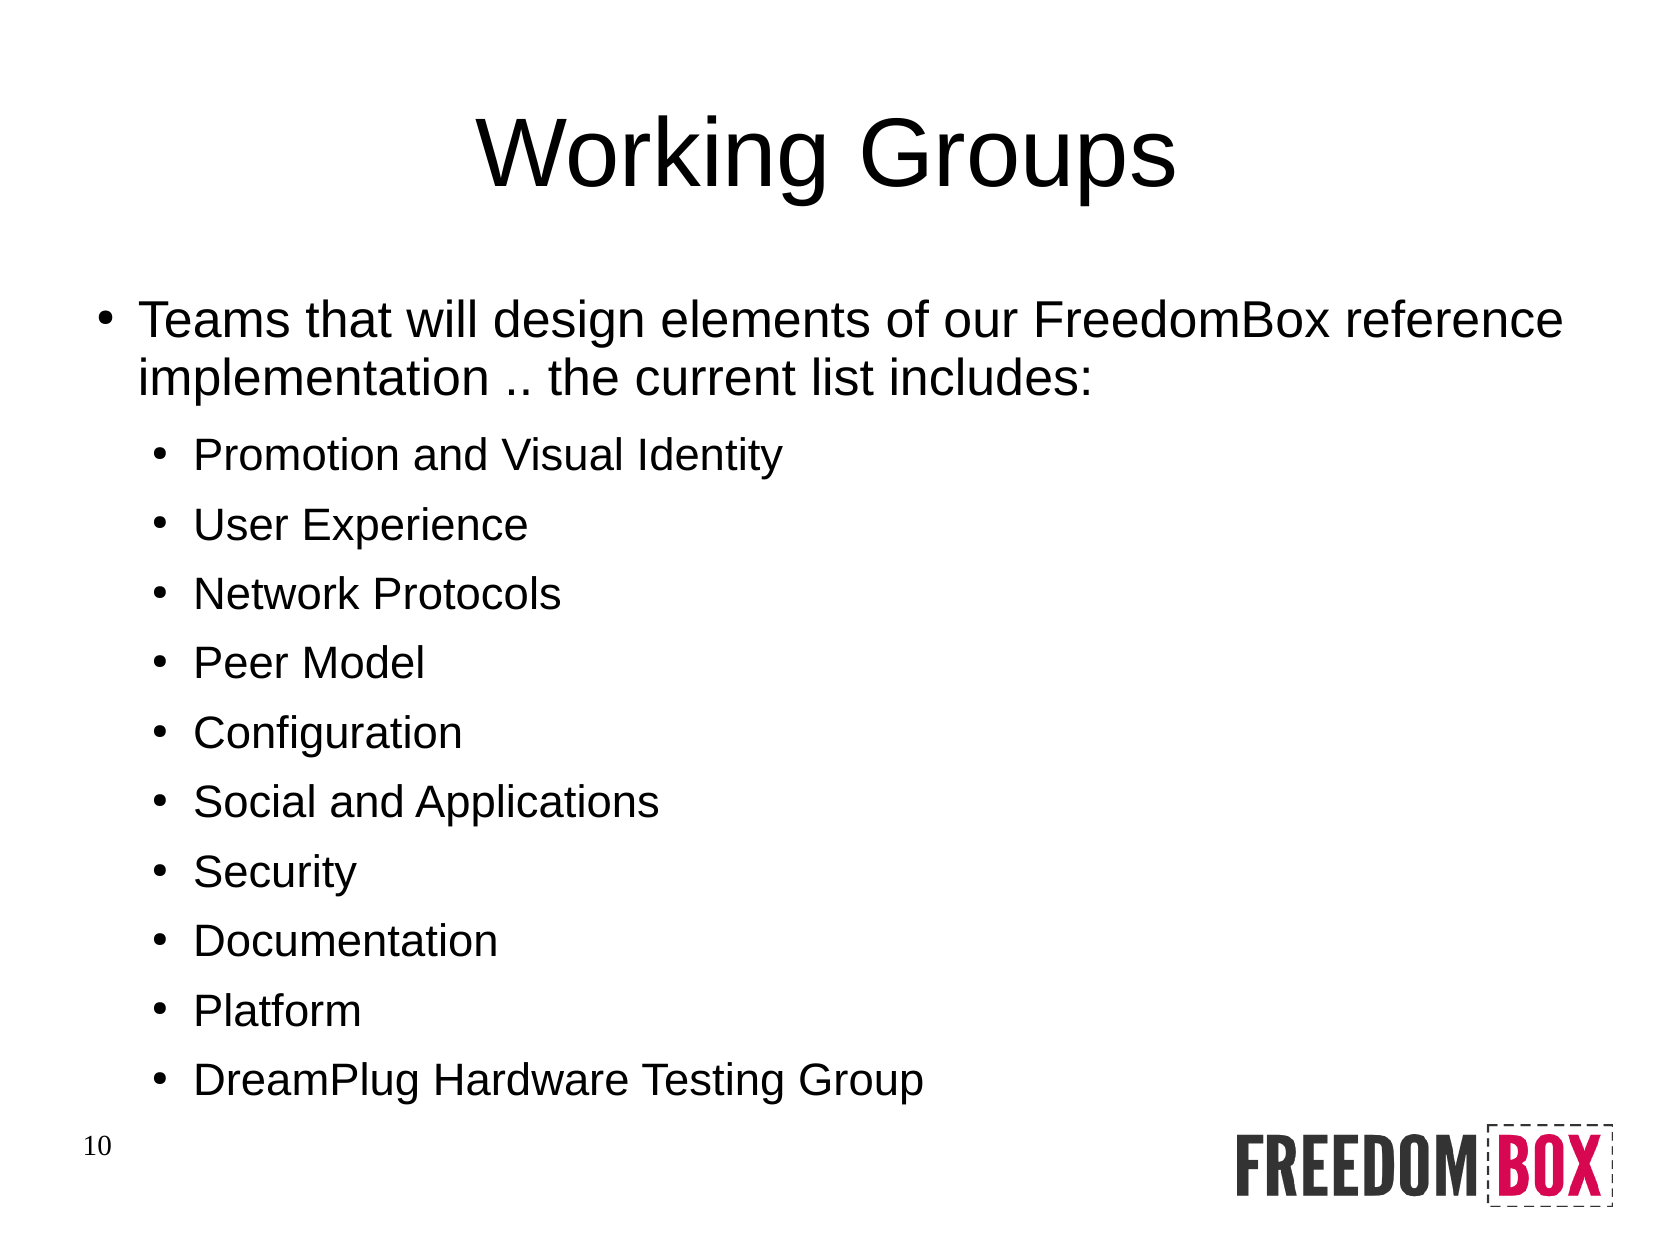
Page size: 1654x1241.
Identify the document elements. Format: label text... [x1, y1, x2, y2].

title Working Groups [82, 49, 1571, 257]
list Teams that will design elements of our FreedomBox reference implementation .. the current list includes: Promotion and Visual Identity User Experience Network Protocols Peer Model Configuration Social and Applications Security Documentation Platform DreamPlug Hardware Testing Group [82, 290, 1571, 1109]
picture [1237, 1124, 1613, 1207]
